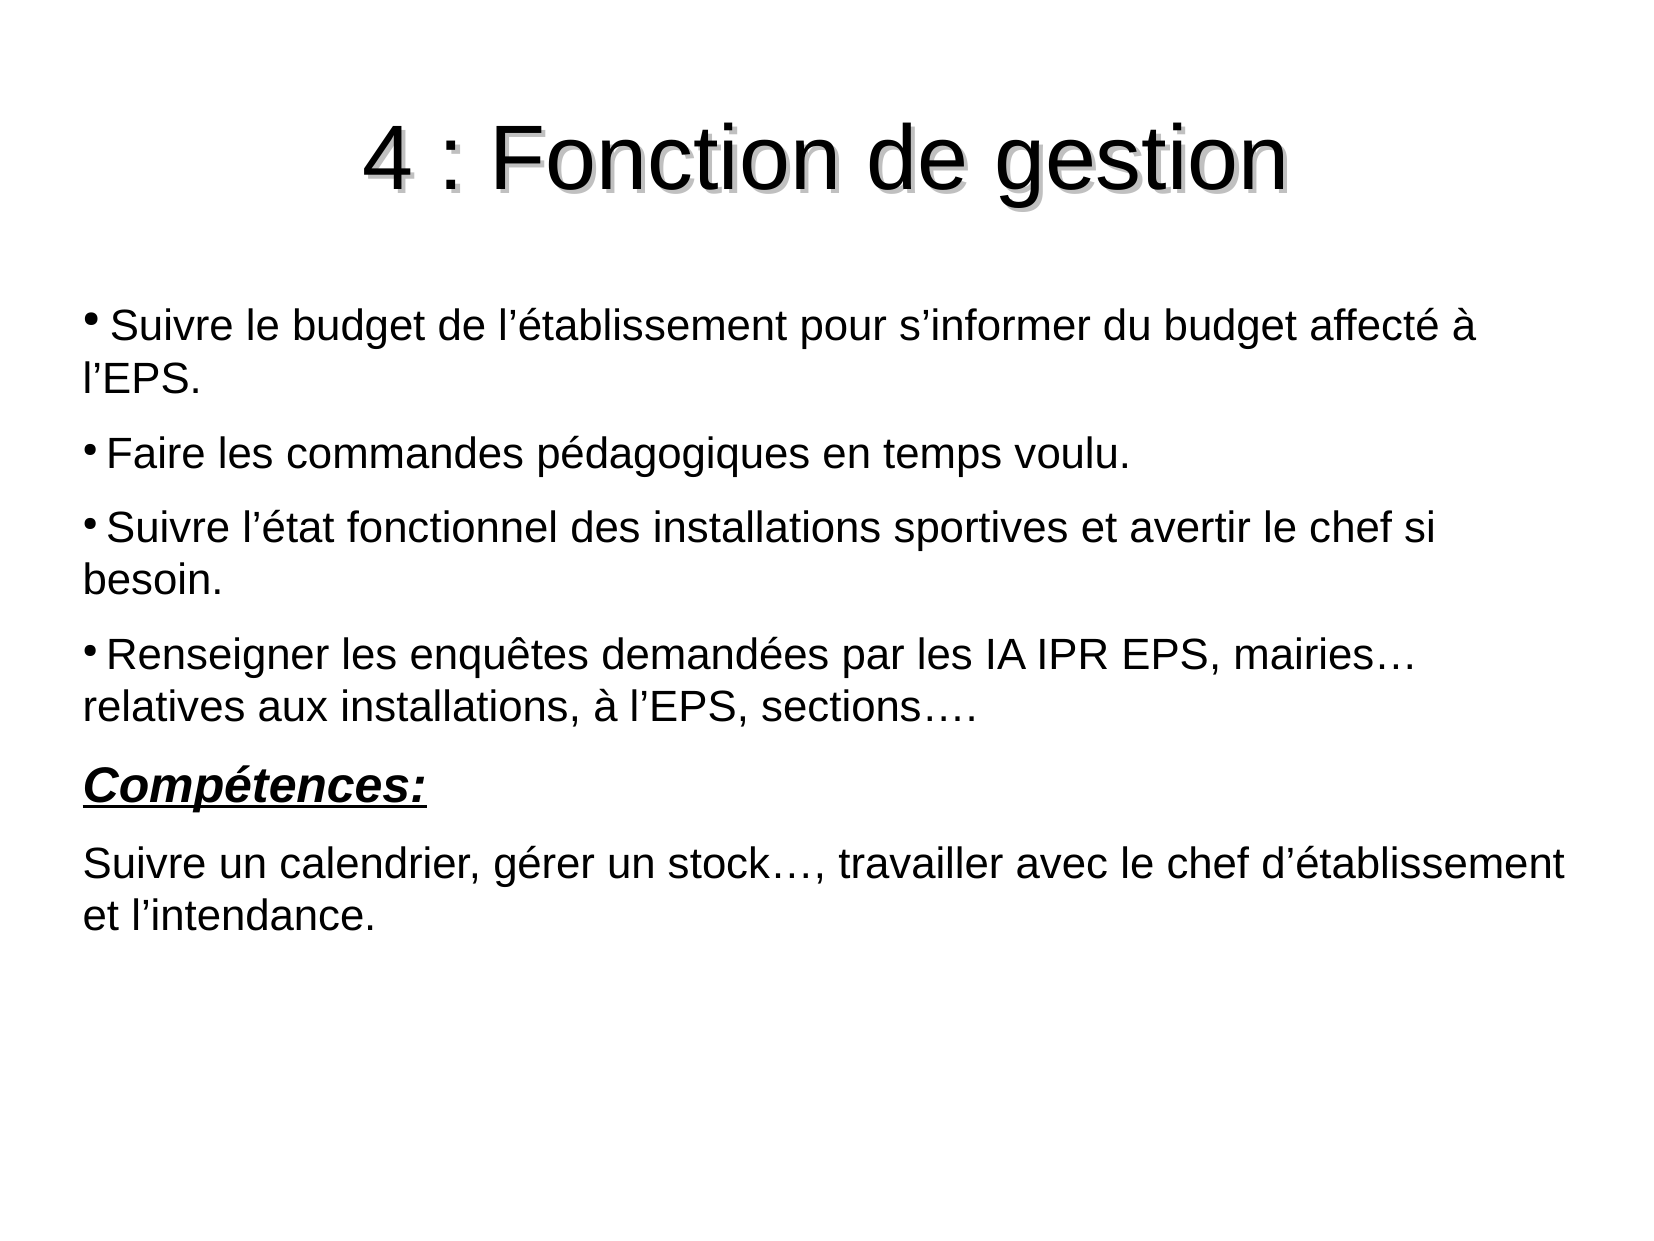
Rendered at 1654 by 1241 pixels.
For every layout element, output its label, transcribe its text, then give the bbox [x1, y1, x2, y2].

list Suivre le budget de l’établissement pour s’informer du budget affecté à l’EPS. Faire les commandes pédagogiques en temps voulu. Suivre l’état fonctionnel des installations sportives et avertir le chef si besoin. Renseigner les enquêtes demandées par les IA IPR EPS, mairies…relatives aux installations, à l’EPS, sections…. Compétences: Suivre un calendrier, gérer un stock…, travailler avec le chef d’établissement et l’intendance. [82, 290, 1571, 944]
title 4 : Fonction de gestion [82, 97, 1571, 209]
